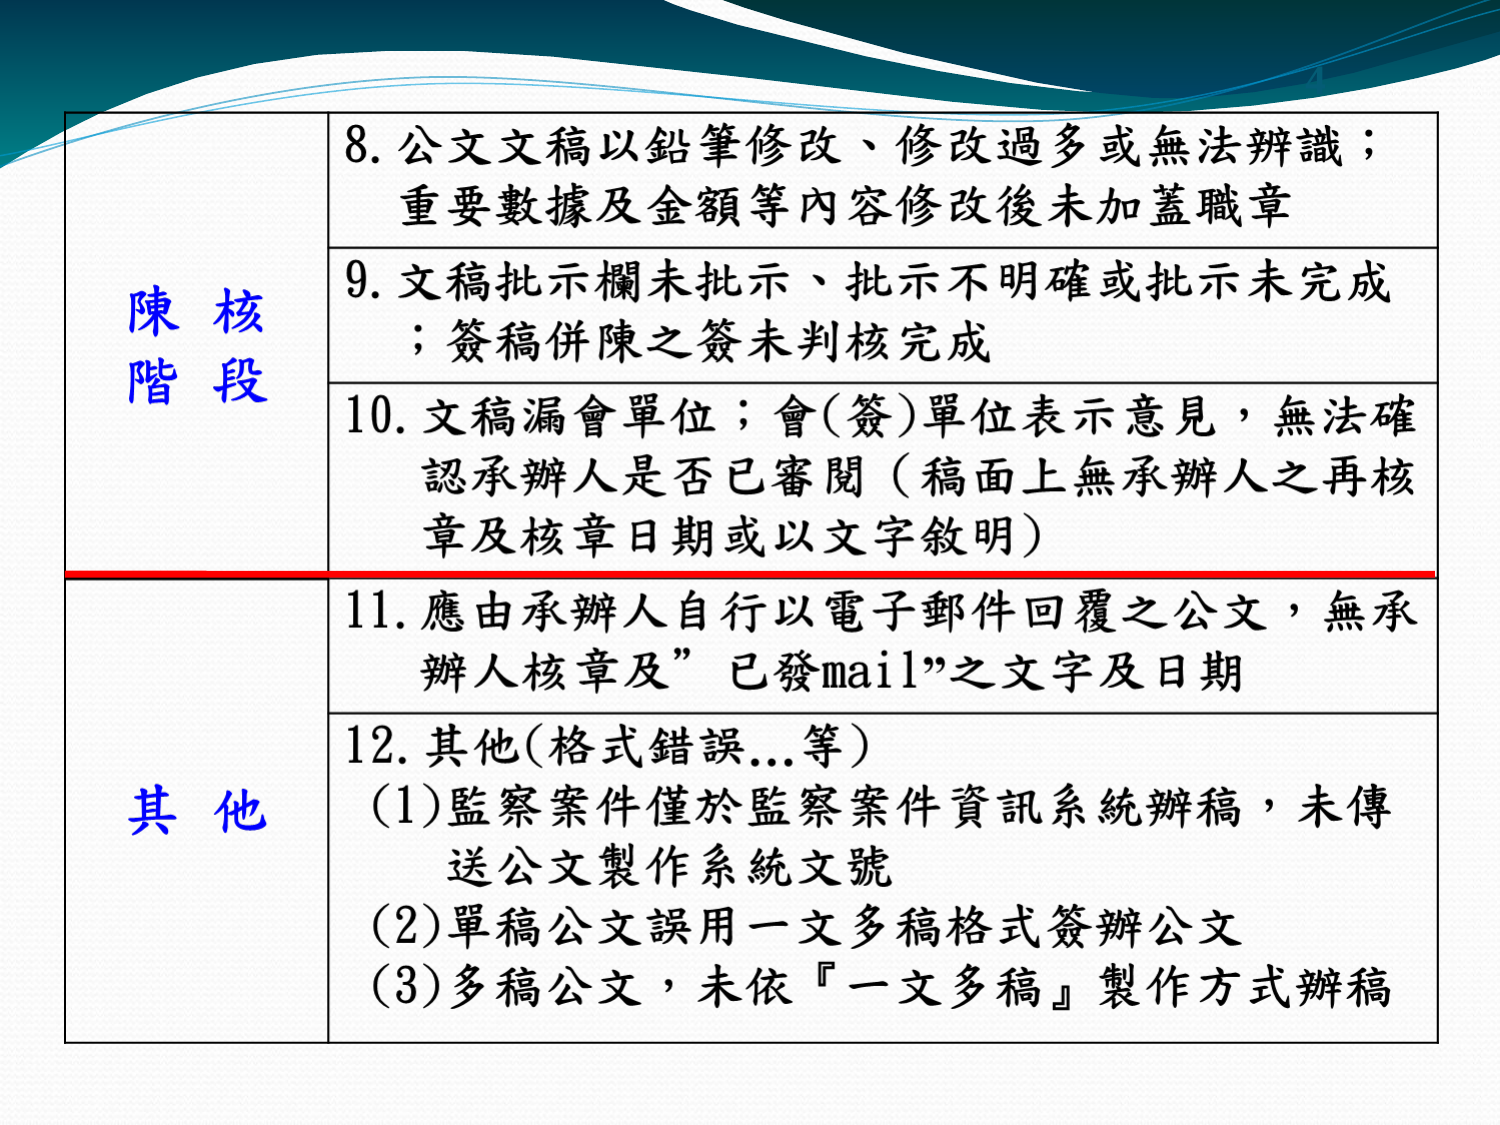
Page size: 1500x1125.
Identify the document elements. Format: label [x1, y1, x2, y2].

picture [64, 106, 1450, 1053]
text_box [1305, 42, 1431, 103]
